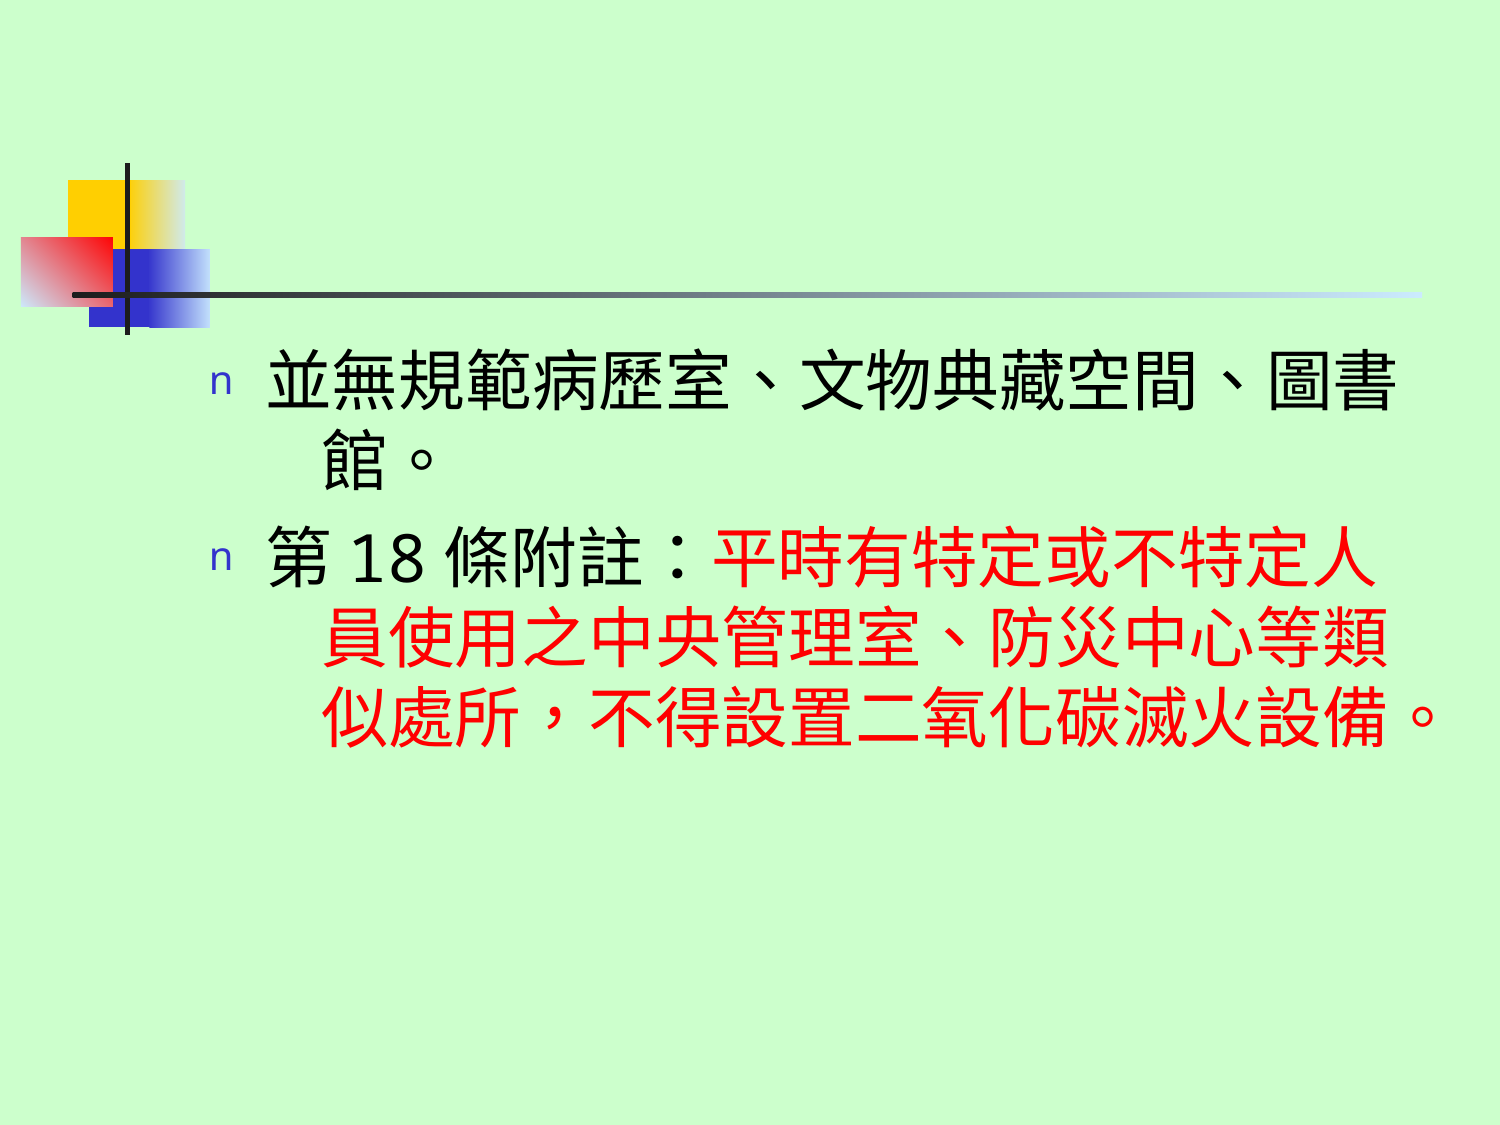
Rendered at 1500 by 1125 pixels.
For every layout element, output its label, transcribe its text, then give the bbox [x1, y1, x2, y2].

list 並無規範病歷室、文物典藏空間、圖書館。 第18條附註：平時有特定或不特定人員使用之中央管理室、防災中心等類似處所，不得設置二氧化碳滅火設備。 [193, 331, 1424, 1007]
